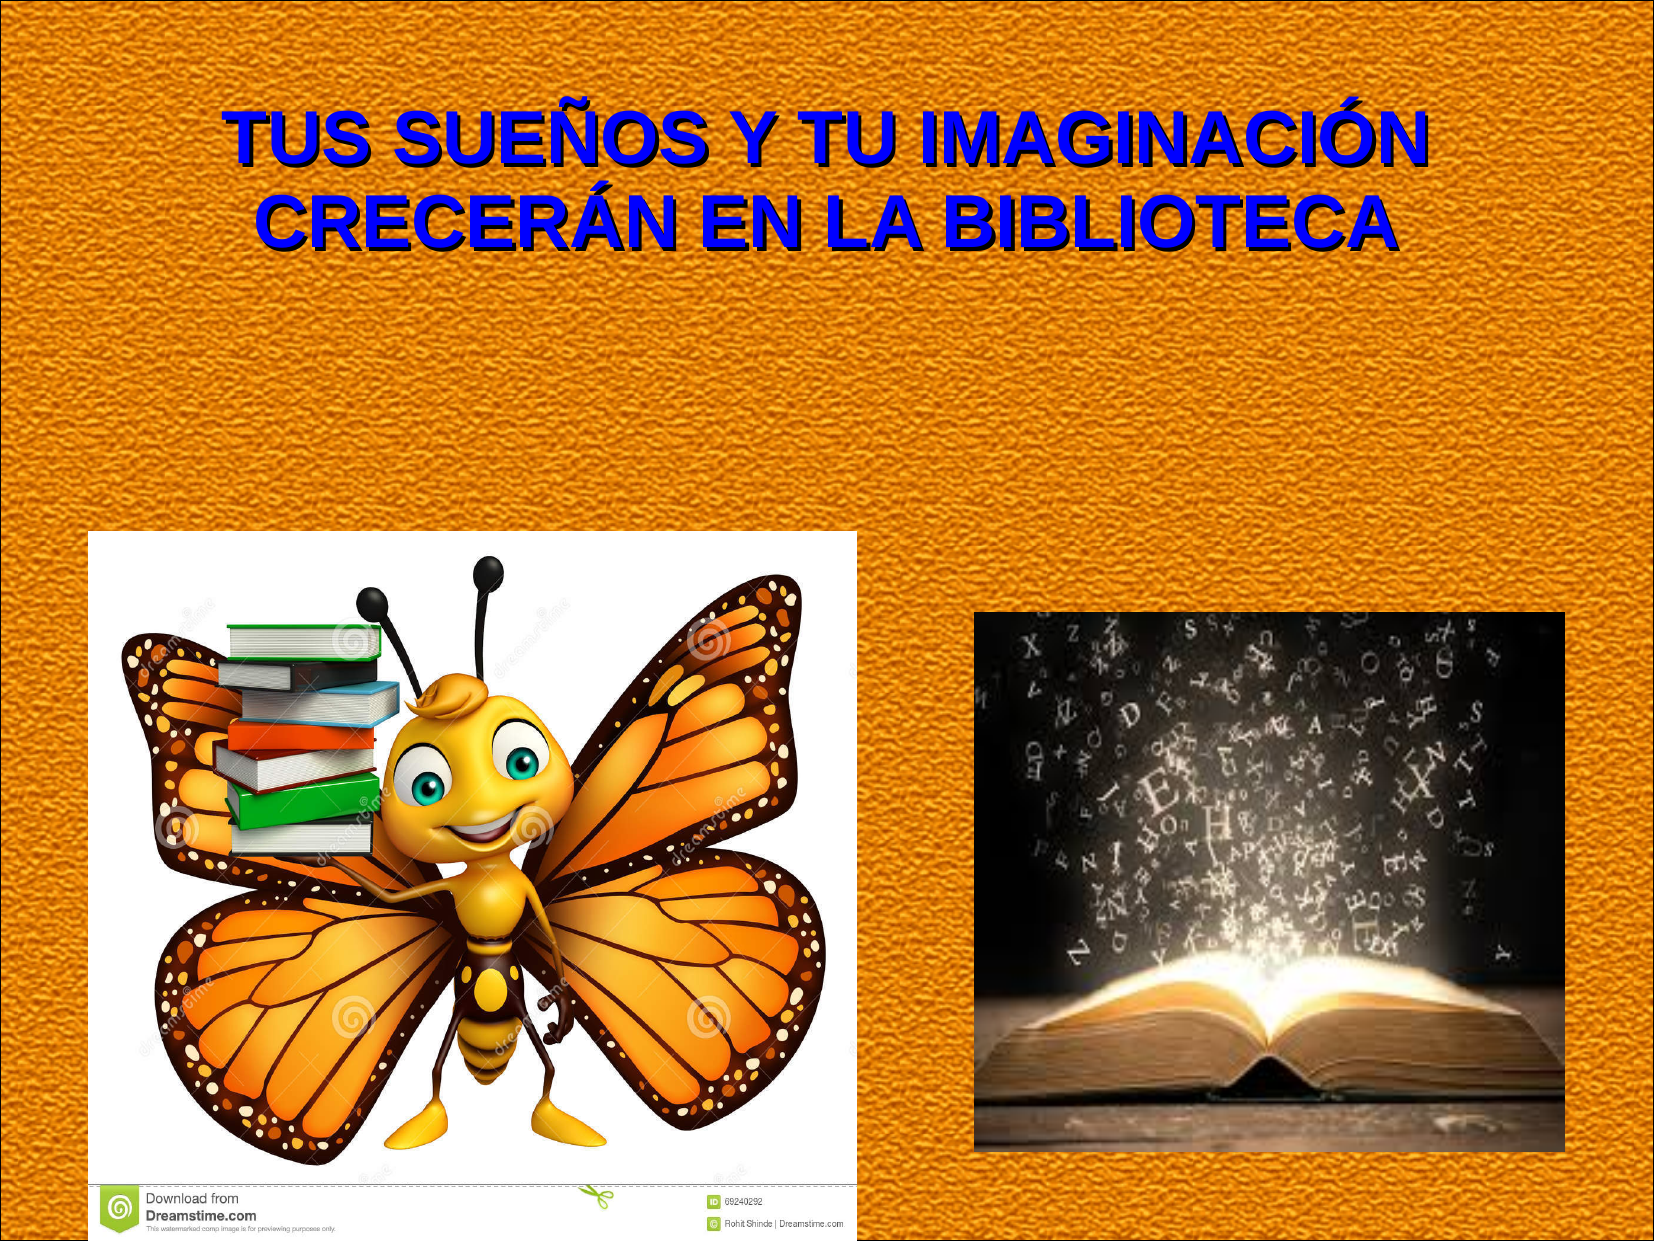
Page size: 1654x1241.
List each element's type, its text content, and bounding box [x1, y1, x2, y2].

picture [88, 531, 857, 1241]
text_box TUS SUEÑOS Y TU IMAGINACIÓN CRECERÁN EN LA BIBLIOTECA [206, 88, 1447, 272]
picture [974, 612, 1565, 1152]
text_box [0, 0, 1654, 1241]
